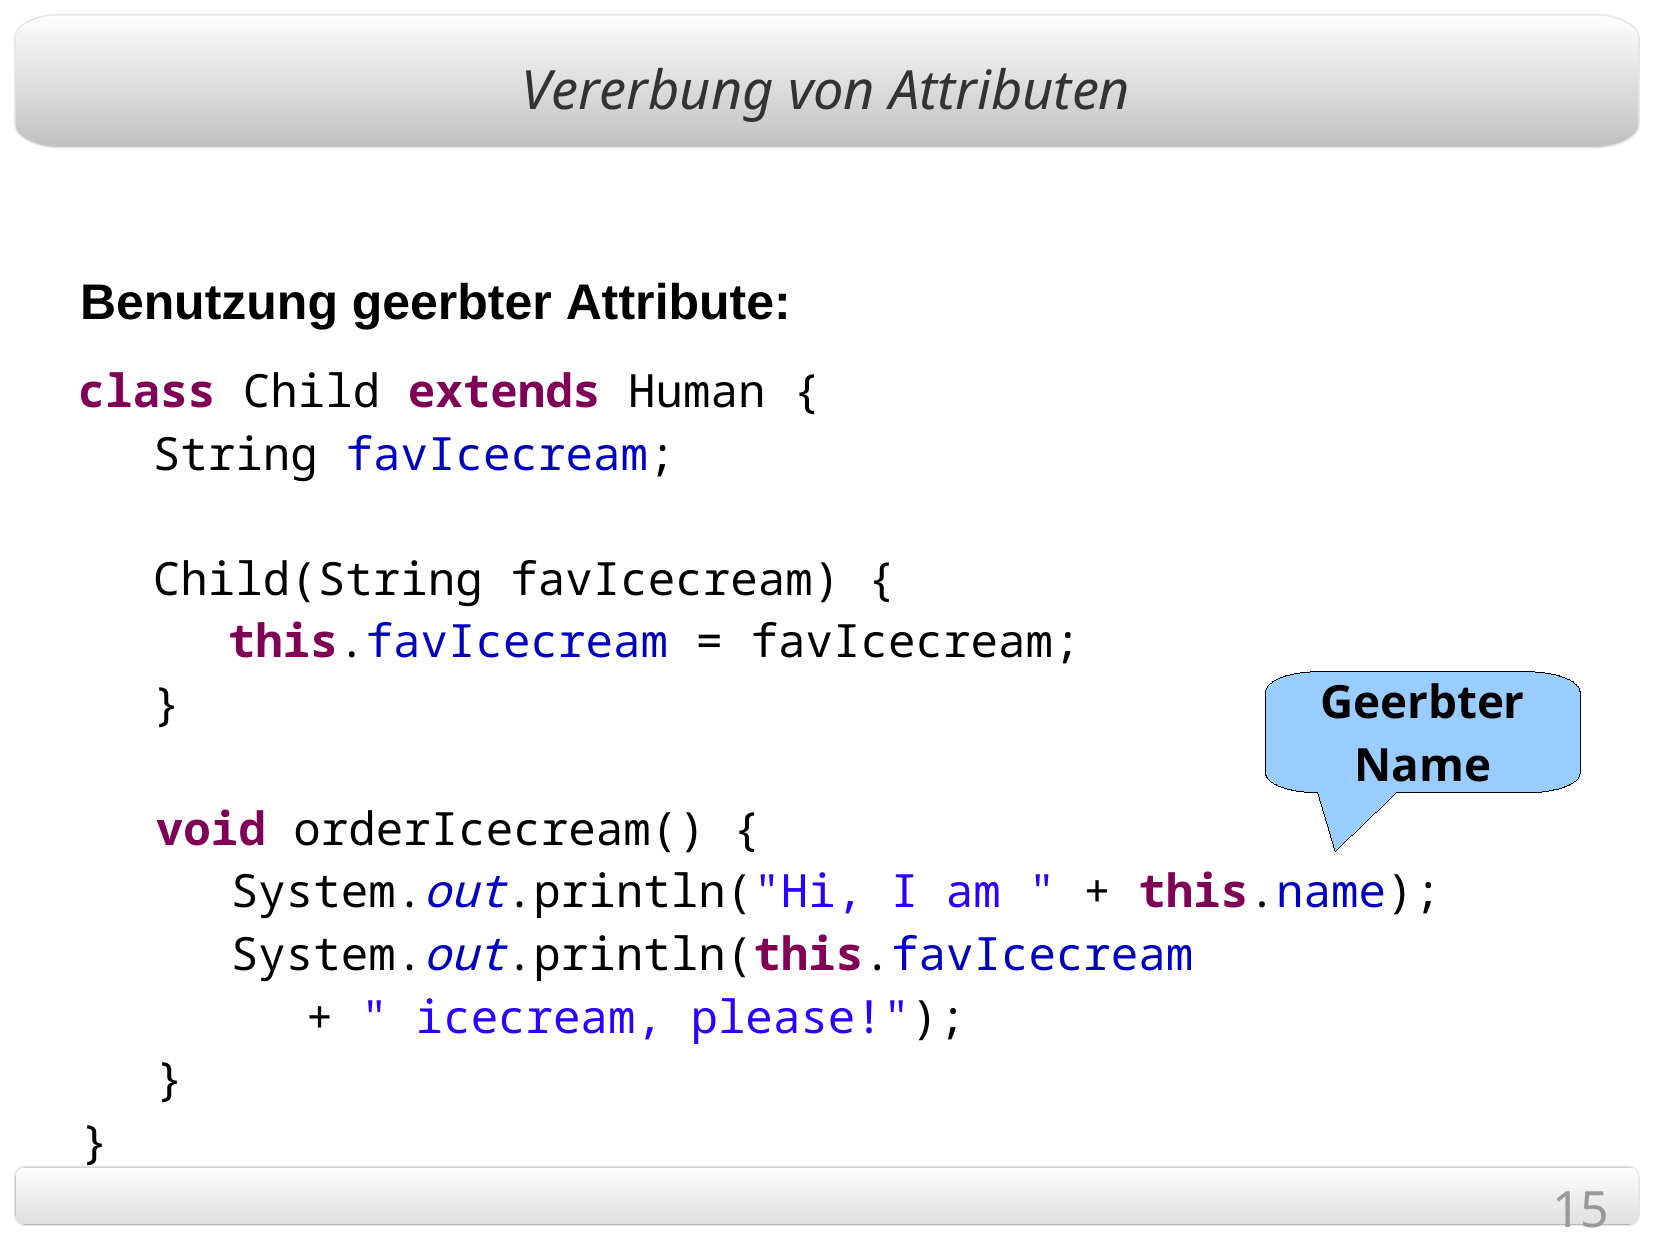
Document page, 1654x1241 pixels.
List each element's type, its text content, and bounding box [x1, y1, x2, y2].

text_box Benutzung geerbter Attribute: [80, 274, 792, 332]
text_box class Child extends Human { String favIcecream; Child(String favIcecream) { this.favIcecream = favIcecream; } [78, 358, 1640, 1047]
text_box void orderIcecream() { System.out.println("Hi, I am " + this.name); System.out.println(this.favIcecream + " icecream, please!"); } } [80, 796, 1442, 1163]
title Vererbung von Attributen [29, 36, 1624, 140]
